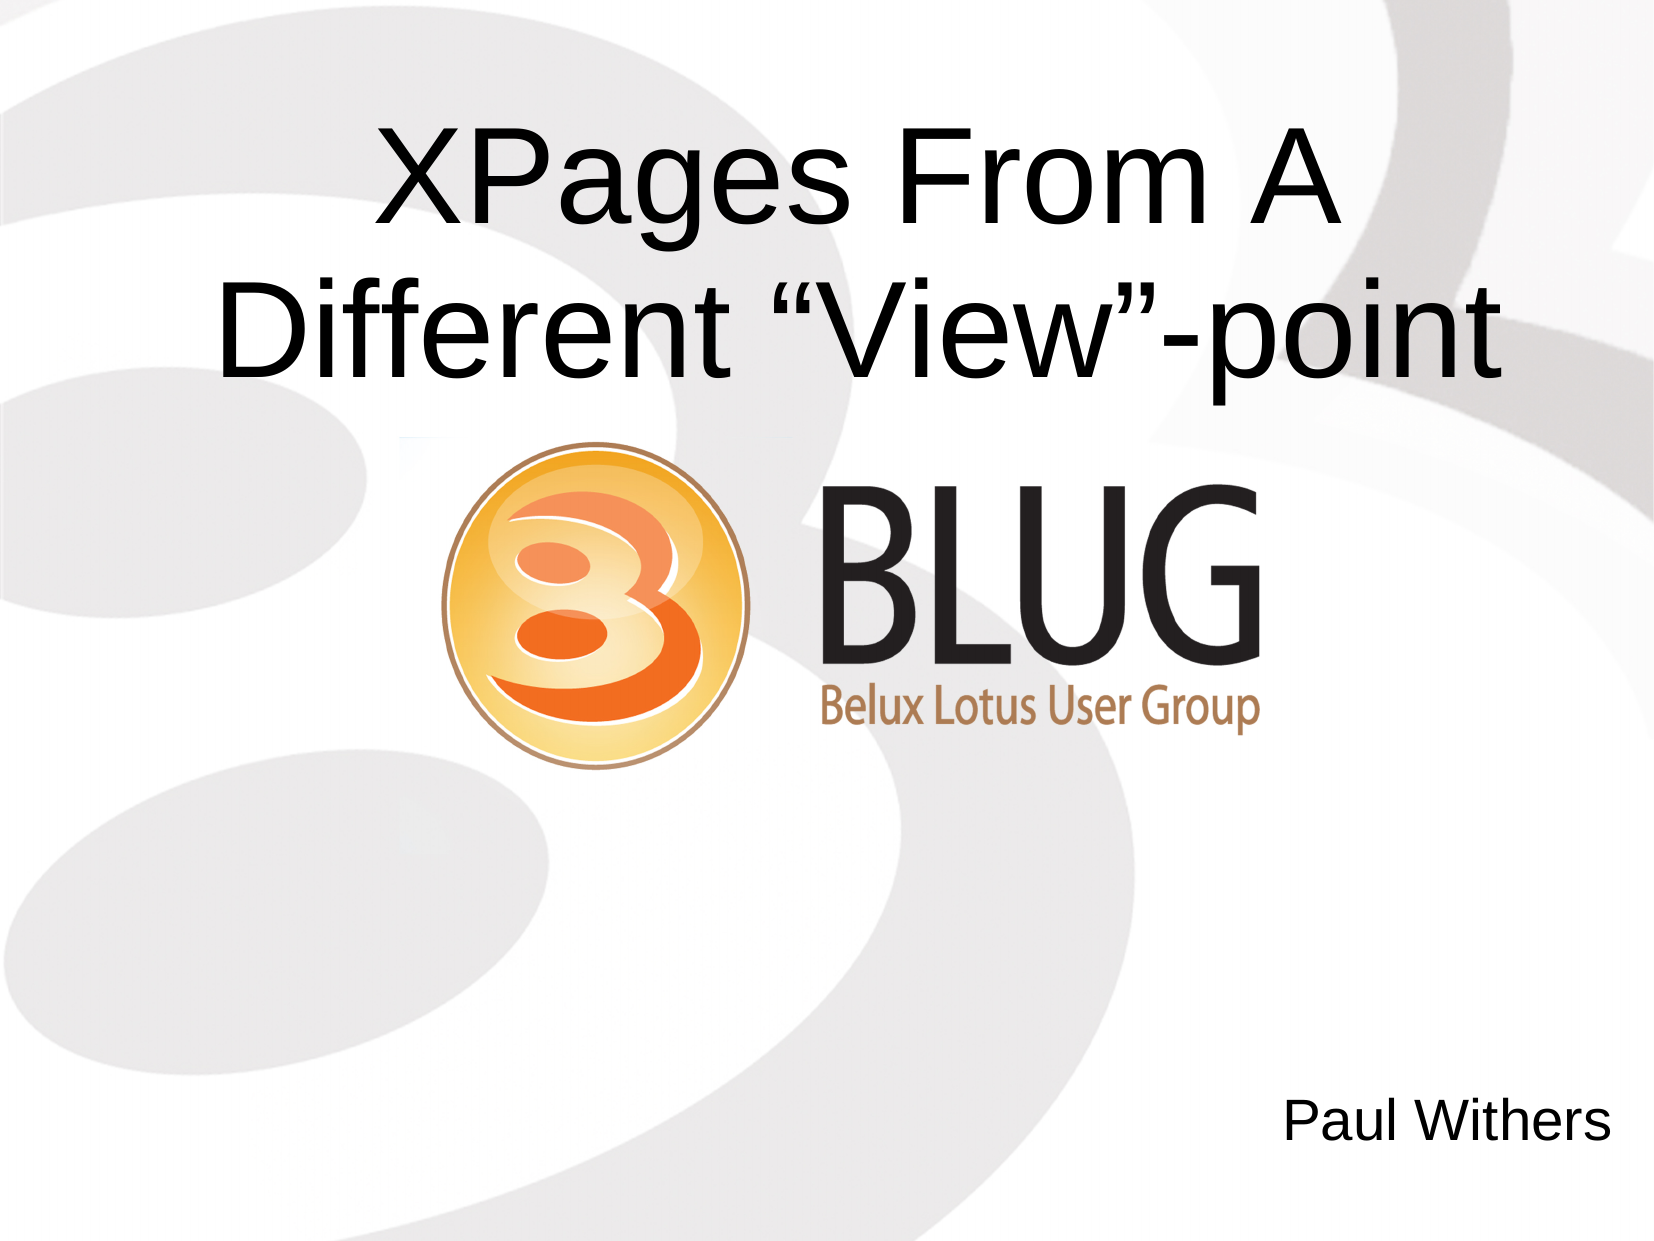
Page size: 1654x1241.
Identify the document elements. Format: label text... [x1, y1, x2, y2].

title XPages From A Different “View”-point [121, 39, 1595, 467]
text_box Paul Withers [754, 1074, 1614, 1166]
picture [0, 0, 1654, 1241]
